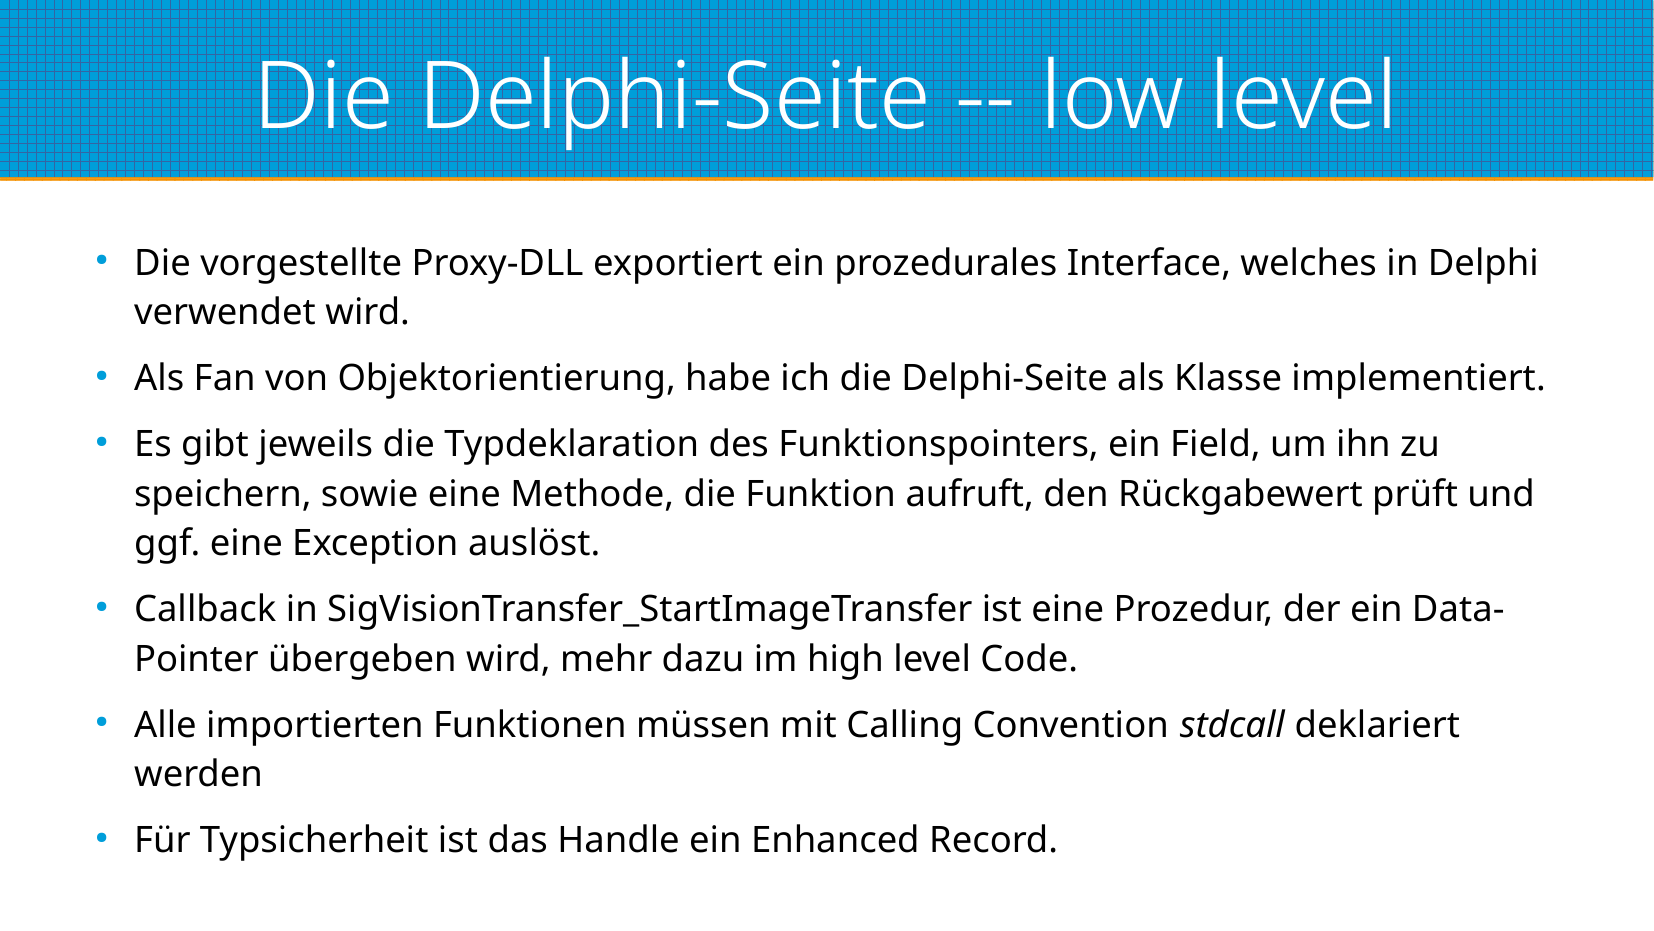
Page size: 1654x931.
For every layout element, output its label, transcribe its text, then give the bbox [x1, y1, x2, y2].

title Die Delphi-Seite -- low level [82, 14, 1571, 171]
list Die vorgestellte Proxy-DLL exportiert ein prozedurales Interface, welches in Delphi verwendet wird. Als Fan von Objektorientierung, habe ich die Delphi-Seite als Klasse implementiert. Es gibt jeweils die Typdeklaration des Funktionspointers, ein Field, um ihn zu speichern, sowie eine Methode, die Funktion aufruft, den Rückgabewert prüft und ggf. eine Exception auslöst. Callback in SigVisionTransfer_StartImageTransfer ist eine Prozedur, der ein Data-Pointer übergeben wird, mehr dazu im high level Code. Alle importierten Funktionen müssen mit Calling Convention stdcall deklariert werden Für Typsicherheit ist das Handle ein Enhanced Record. [82, 236, 1563, 886]
